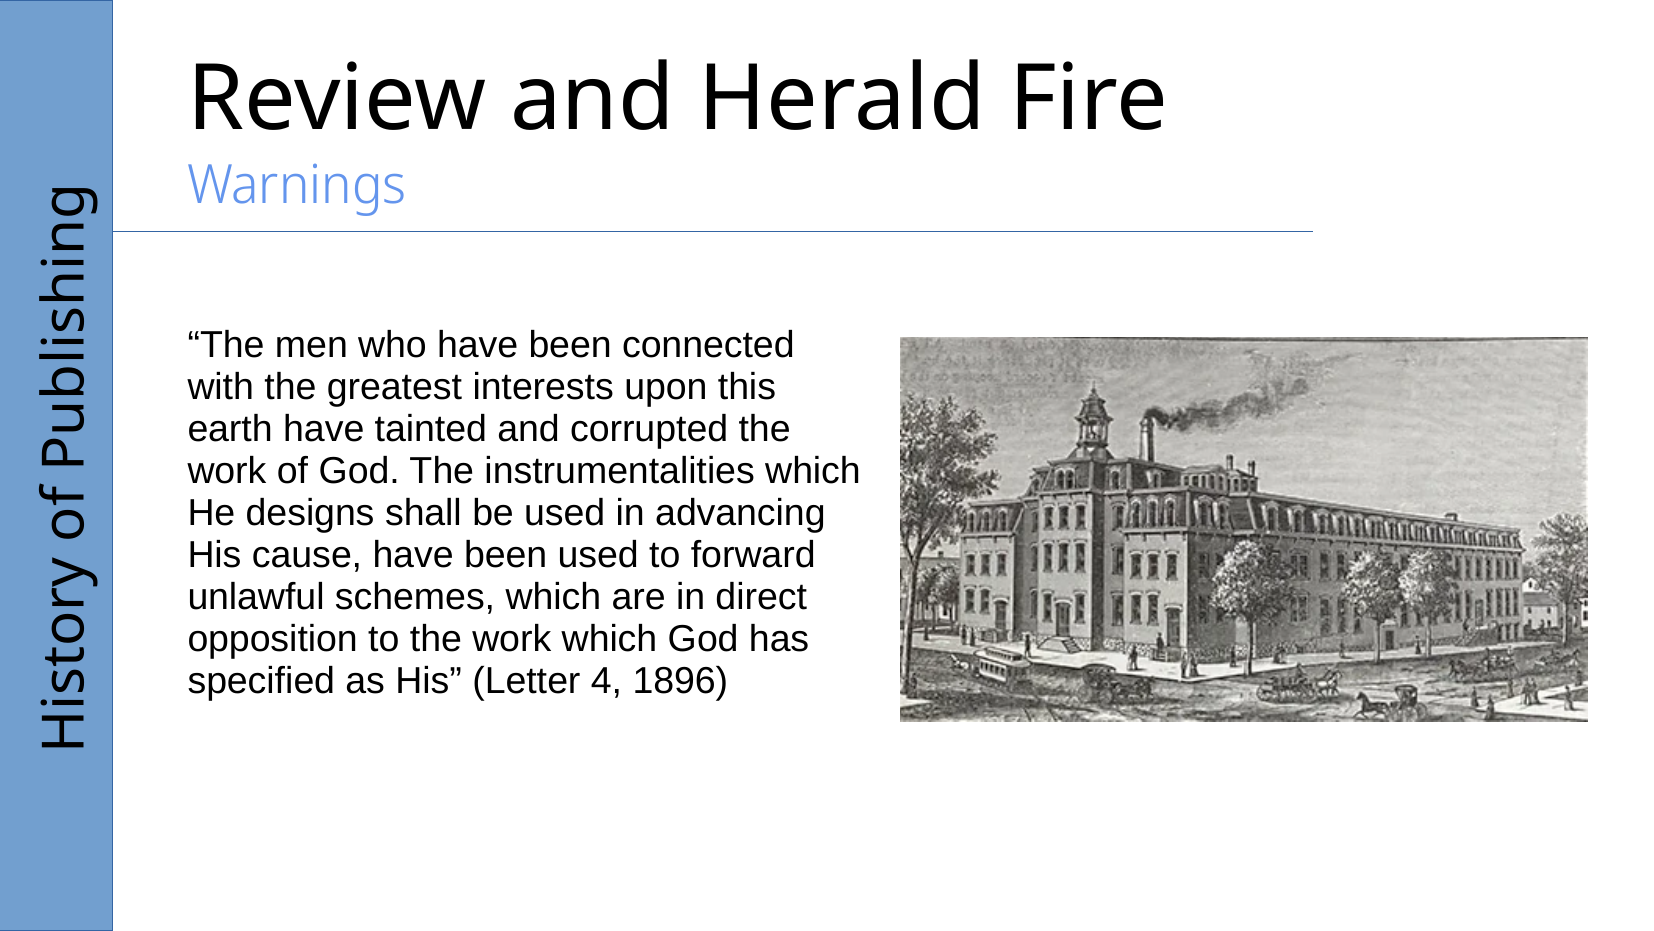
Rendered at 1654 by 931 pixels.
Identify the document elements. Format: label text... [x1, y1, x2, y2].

subtitle “The men who have been connected with the greatest interests upon this earth have tainted and corrupted the work of God. The instrumentalities which He designs shall be used in advancing His cause, have been used to forward unlawful schemes, which are in direct opposition to the work which God has specified as His” (Letter 4, 1896) [187, 323, 863, 912]
text_box History of Publishing [13, 37, 105, 901]
picture [900, 337, 1588, 722]
text_box [0, 0, 113, 931]
title Warnings [187, 125, 1571, 239]
title Review and Herald Fire [187, 33, 1571, 125]
